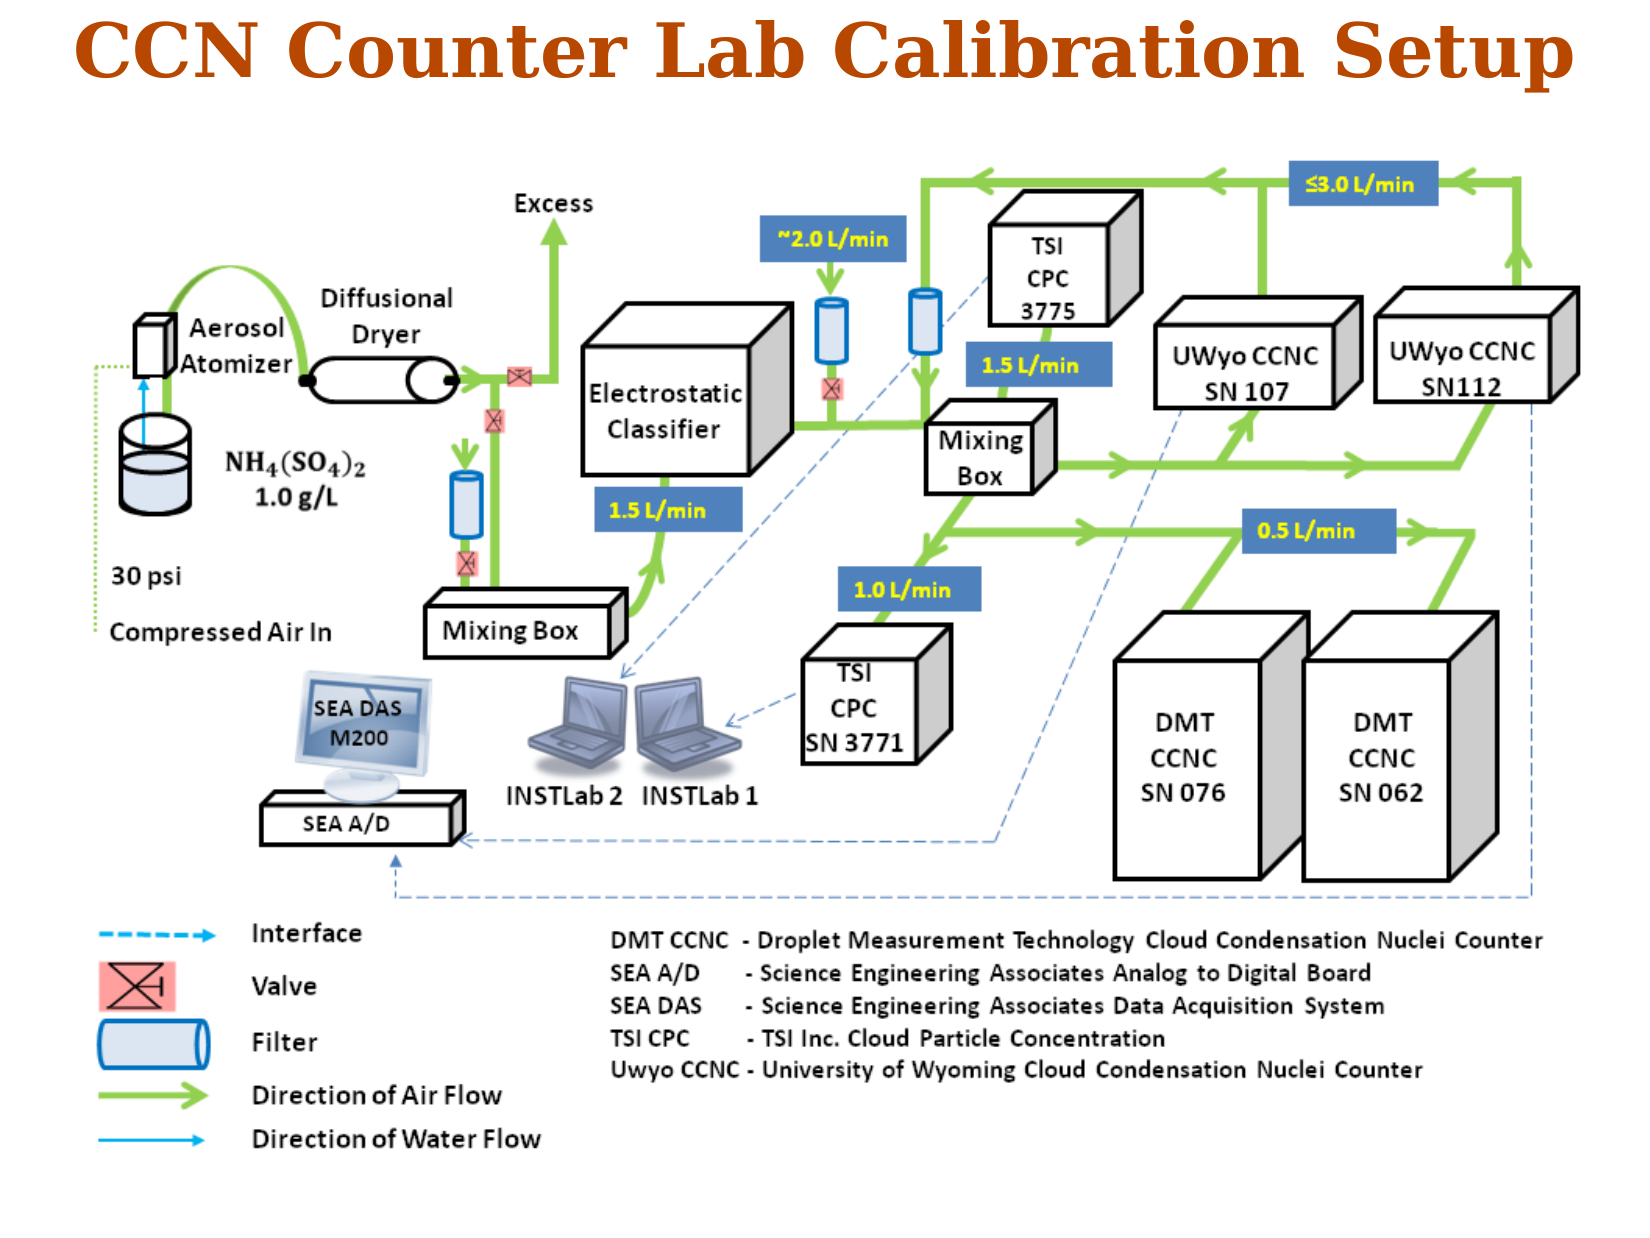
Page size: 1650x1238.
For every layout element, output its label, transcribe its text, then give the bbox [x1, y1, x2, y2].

text_box CCN Counter Lab Calibration Setup [0, 0, 1650, 115]
picture [83, 151, 1581, 1178]
